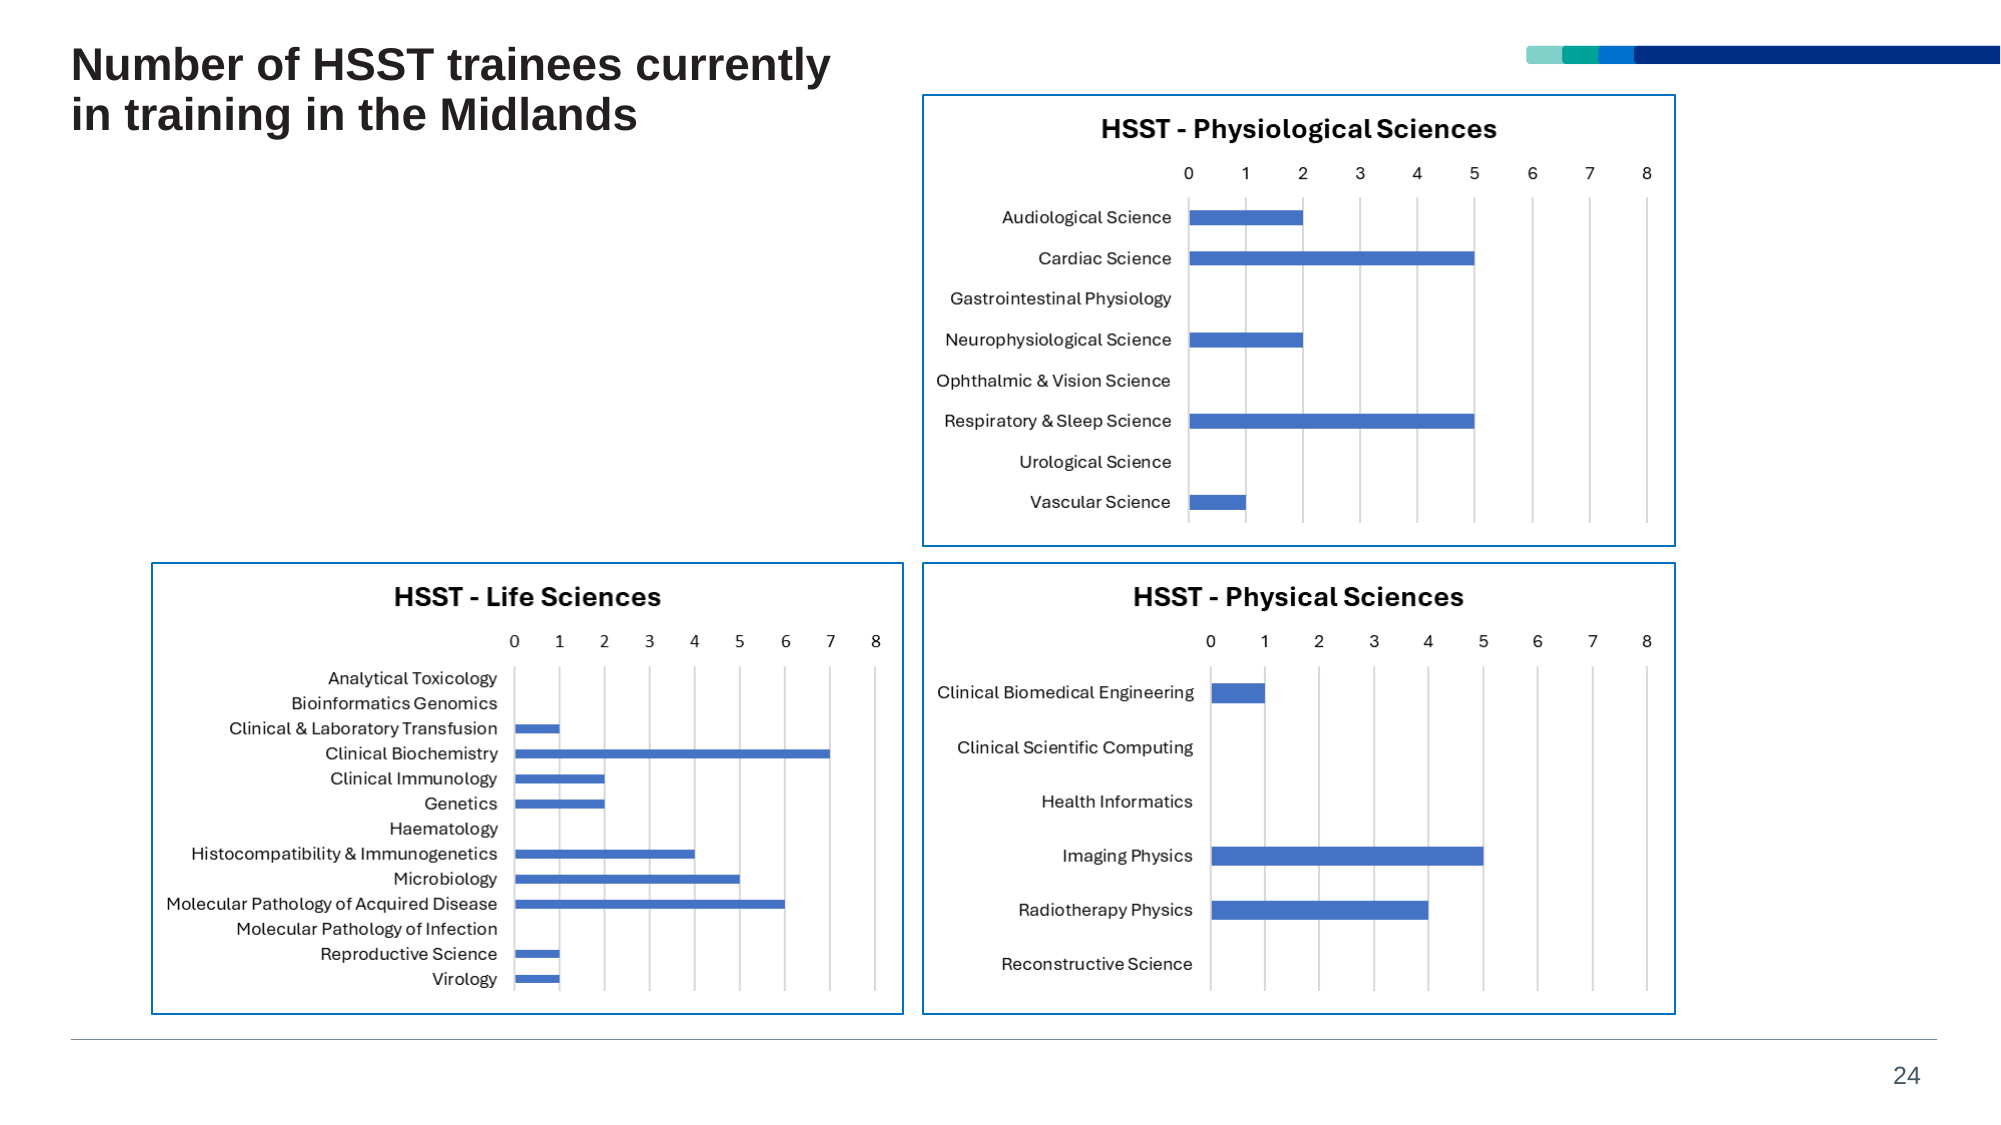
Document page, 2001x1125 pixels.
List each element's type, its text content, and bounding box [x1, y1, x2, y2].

title Number of HSST trainees currently in training in the Midlands [70, 32, 1513, 149]
picture [151, 562, 904, 1015]
picture [922, 94, 1676, 547]
picture [922, 562, 1676, 1015]
